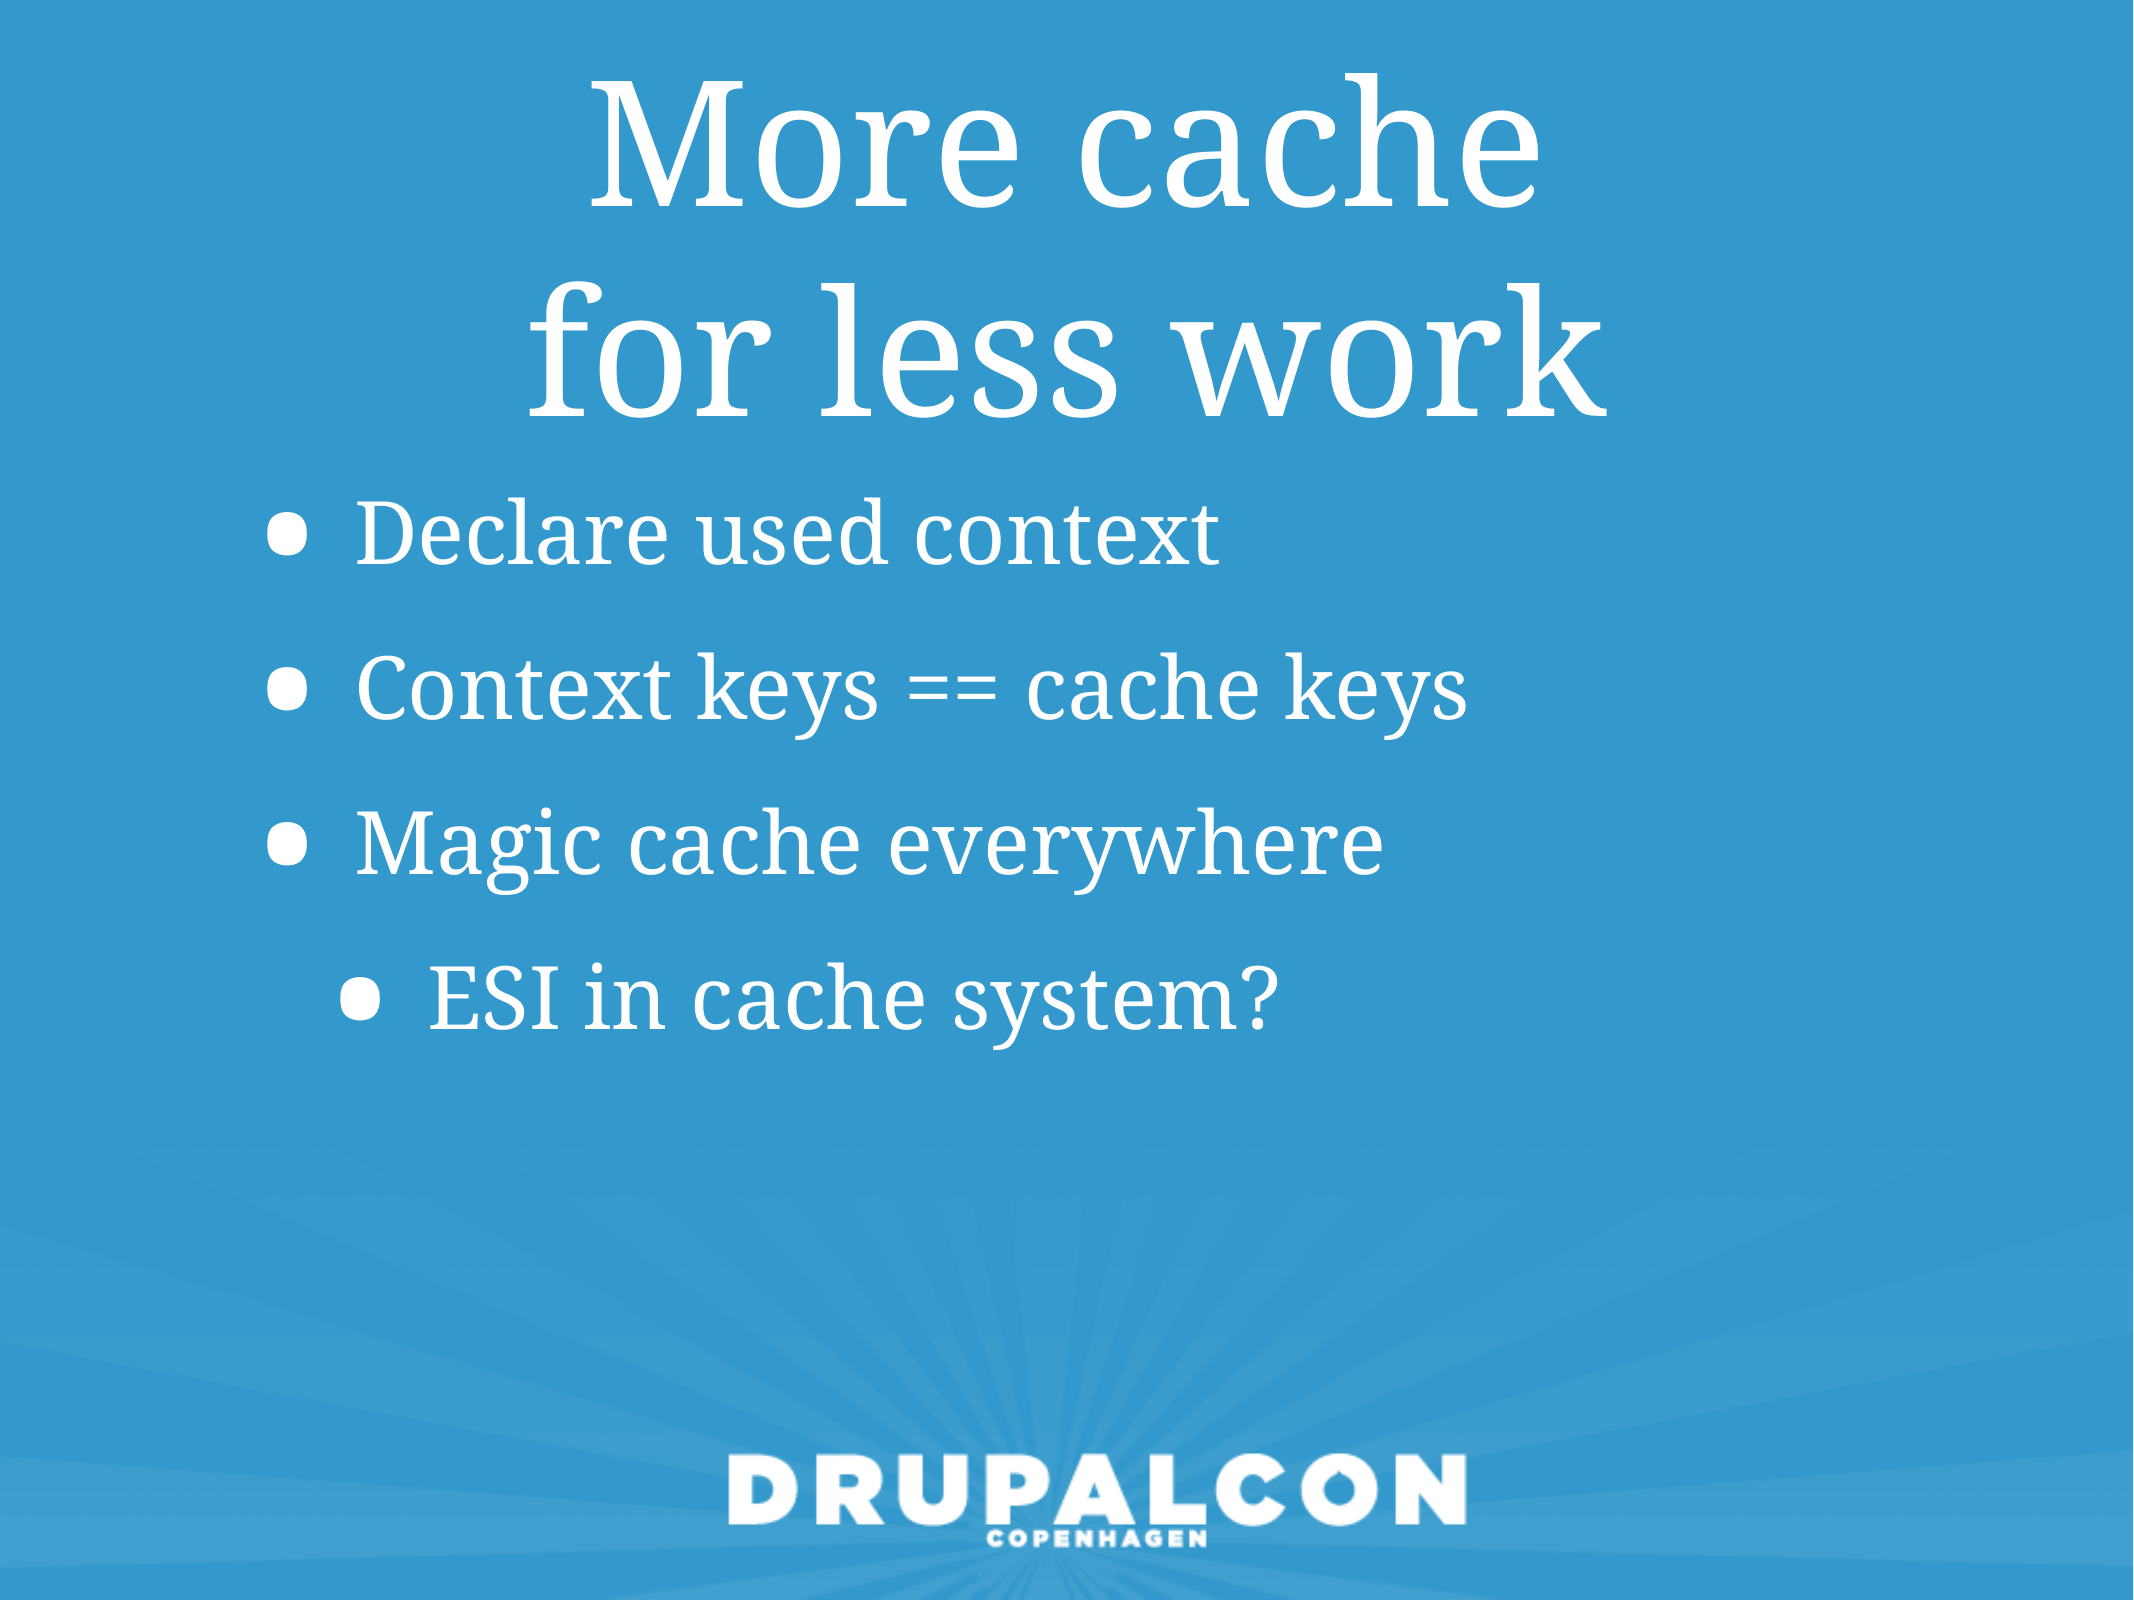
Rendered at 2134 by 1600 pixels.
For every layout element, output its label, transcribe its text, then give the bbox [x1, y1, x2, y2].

title More cache for less work [208, 22, 1925, 224]
picture [0, 0, 2134, 1600]
list Declare used context Context keys == cache keys Magic cache everywhere ESI in cache system? [208, 224, 1925, 1300]
